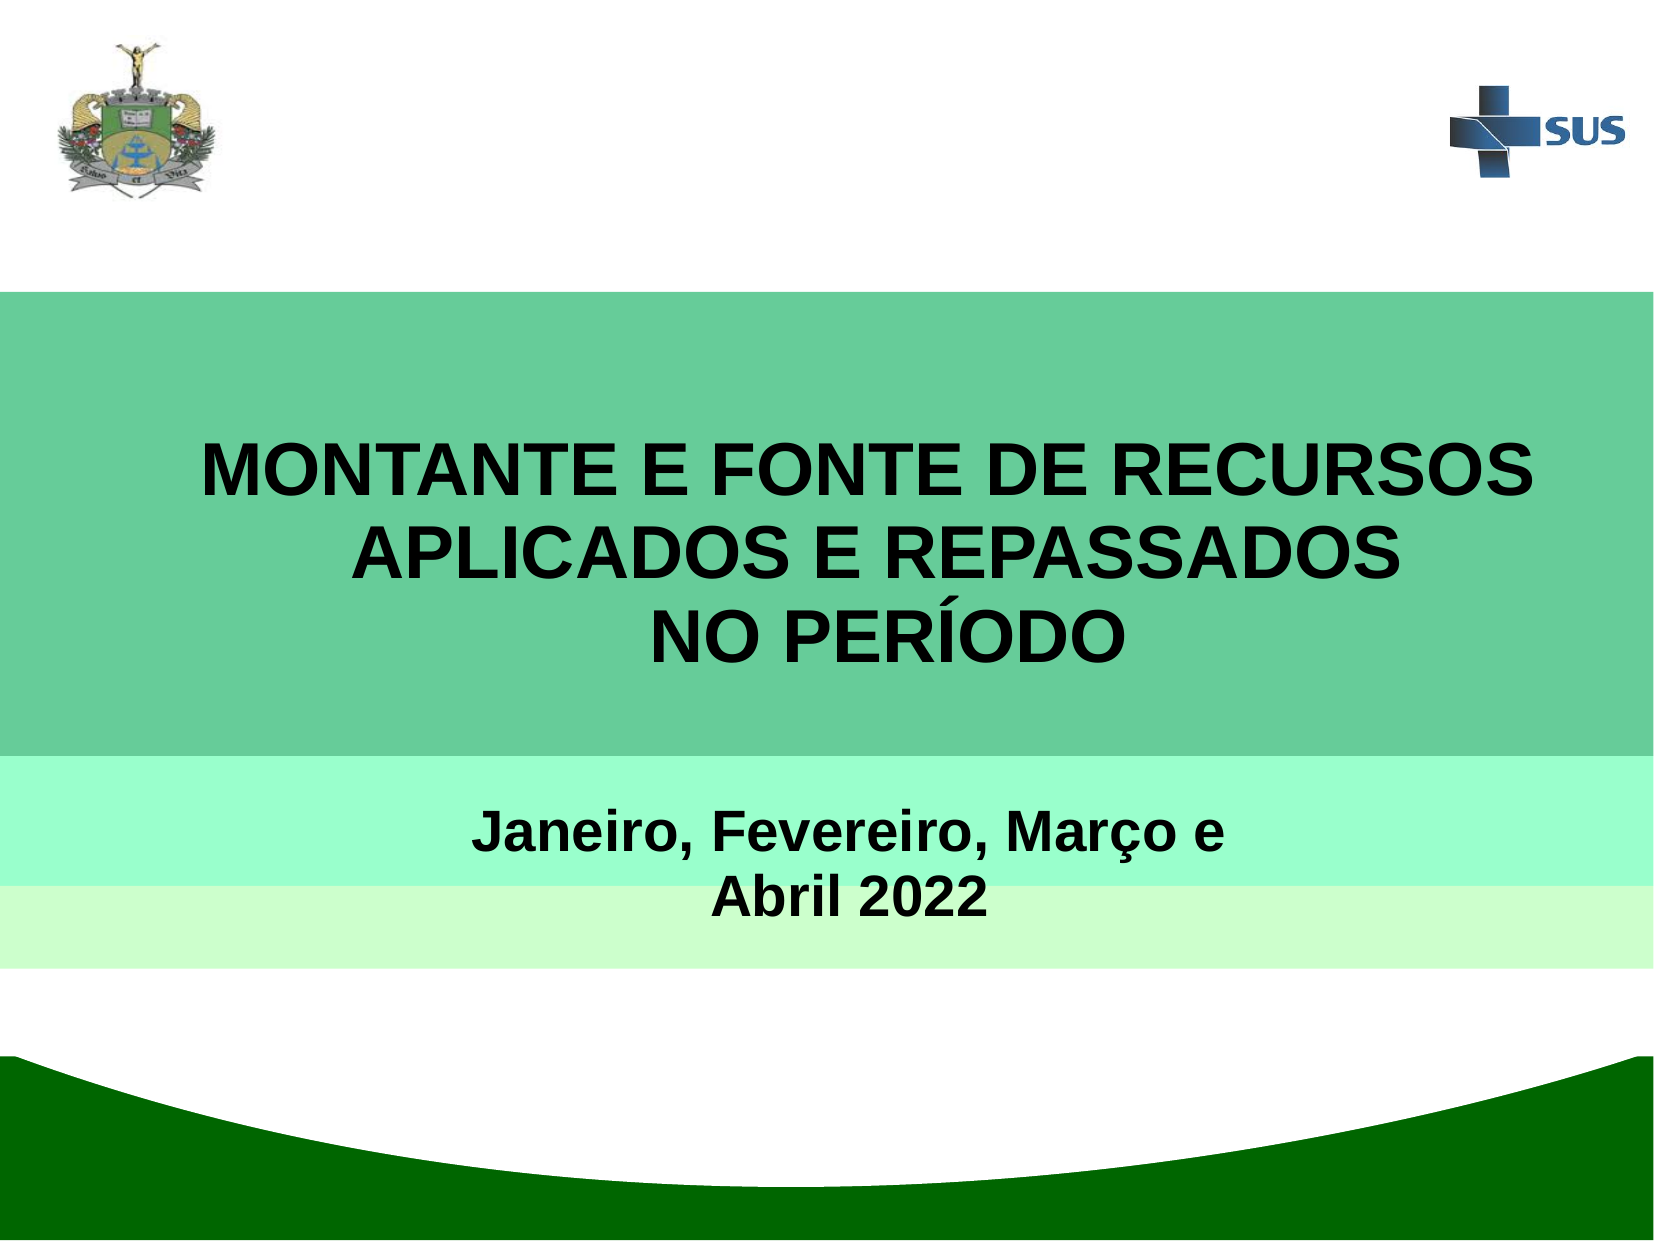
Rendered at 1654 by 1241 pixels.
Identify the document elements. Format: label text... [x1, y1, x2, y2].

text_box Janeiro, Fevereiro, Março e Abril 2022 [399, 791, 1300, 940]
text_box [0, 159, 1654, 1012]
picture [1449, 85, 1630, 178]
text_box MONTANTE E FONTE DE RECURSOS APLICADOS E REPASSADOS NO PERÍODO [35, 419, 1598, 771]
picture [47, 35, 225, 213]
text_box [0, 1050, 1654, 1241]
